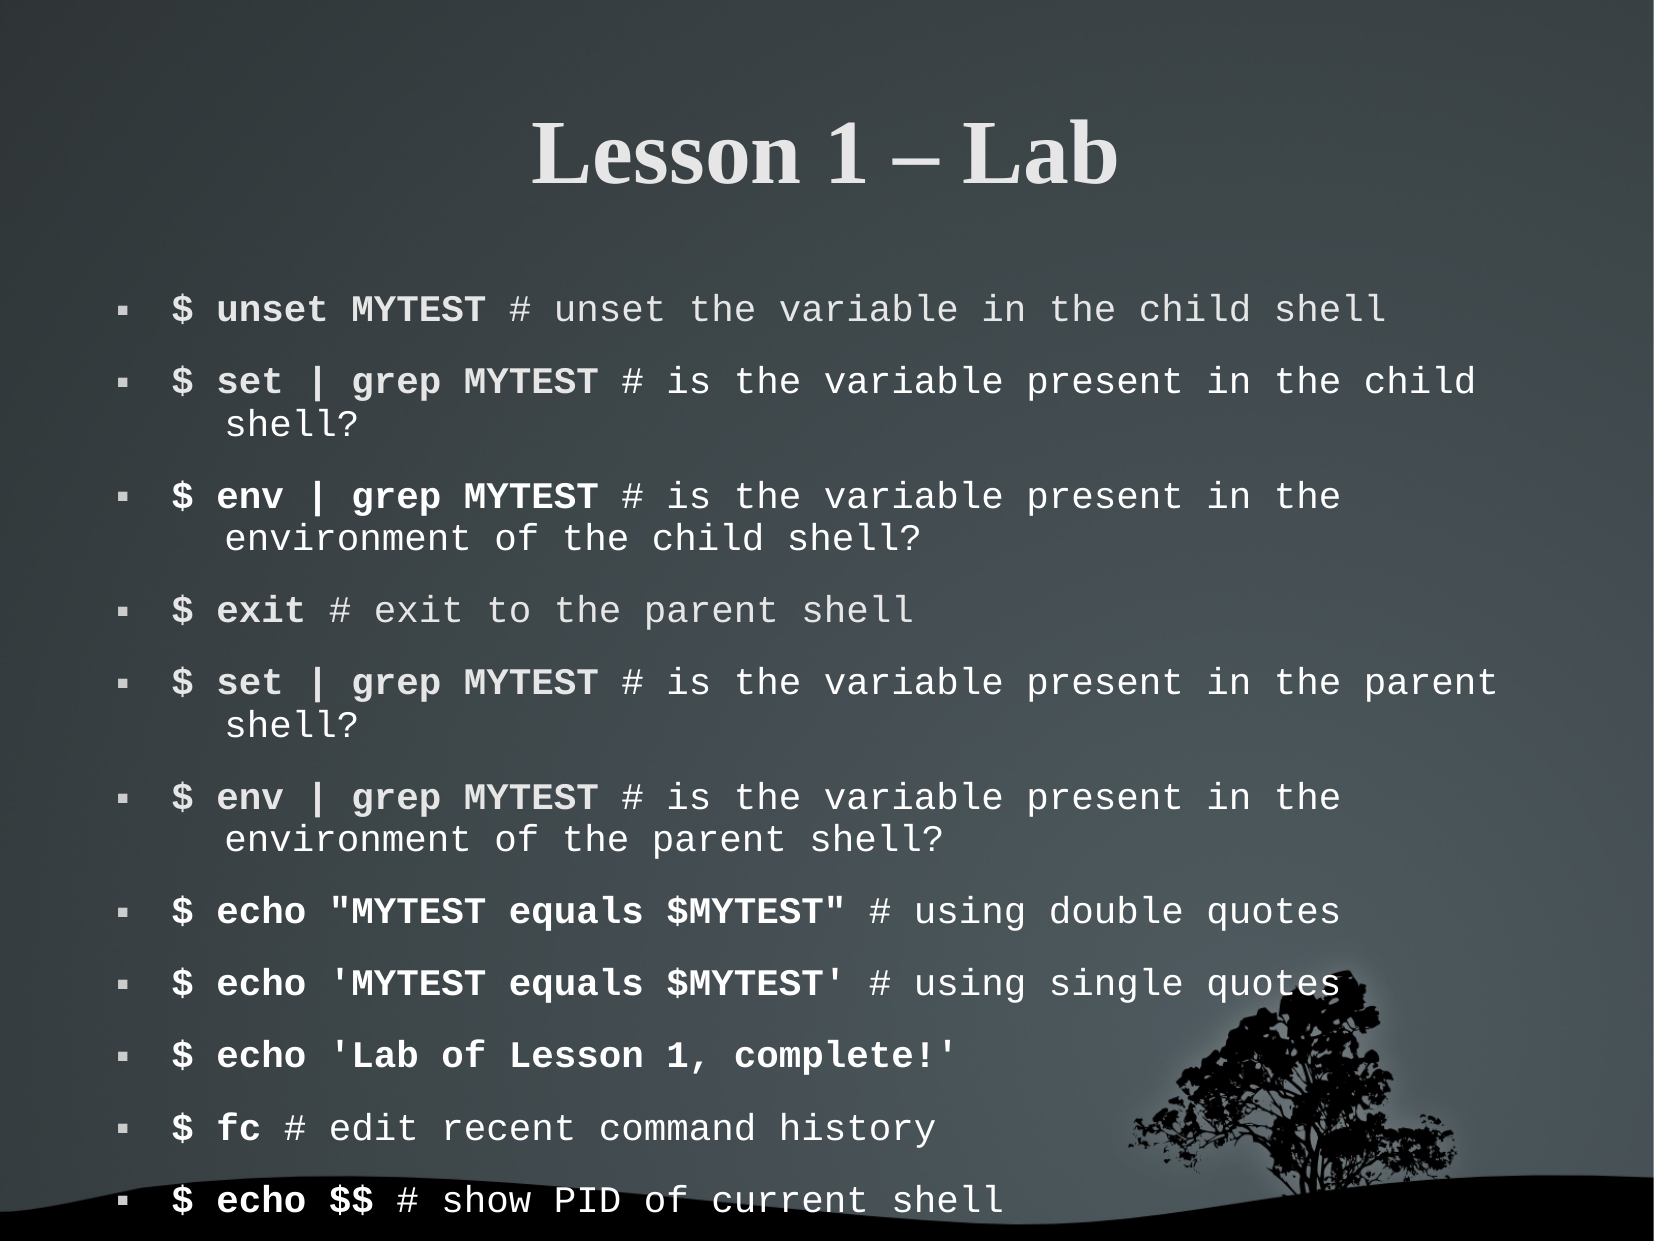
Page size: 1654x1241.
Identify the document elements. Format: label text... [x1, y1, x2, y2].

title Lesson 1 – Lab [82, 49, 1571, 257]
picture [0, 0, 1654, 1241]
list $ unset MYTEST # unset the variable in the child shell $ set | grep MYTEST # is the variable present in the child shell? $ env | grep MYTEST # is the variable present in the environment of the child shell? $ exit # exit to the parent shell $ set | grep MYTEST # is the variable present in the parent shell? $ env | grep MYTEST # is the variable present in the environment of the parent shell? $ echo "MYTEST equals $MYTEST" # using double quotes $ echo 'MYTEST equals $MYTEST' # using single quotes $ echo 'Lab of Lesson 1, complete!' $ fc # edit recent command history $ echo $$ # show PID of current shell $ bash # create a child shell $ echo $$ # show PID of current shell [82, 290, 1571, 1174]
